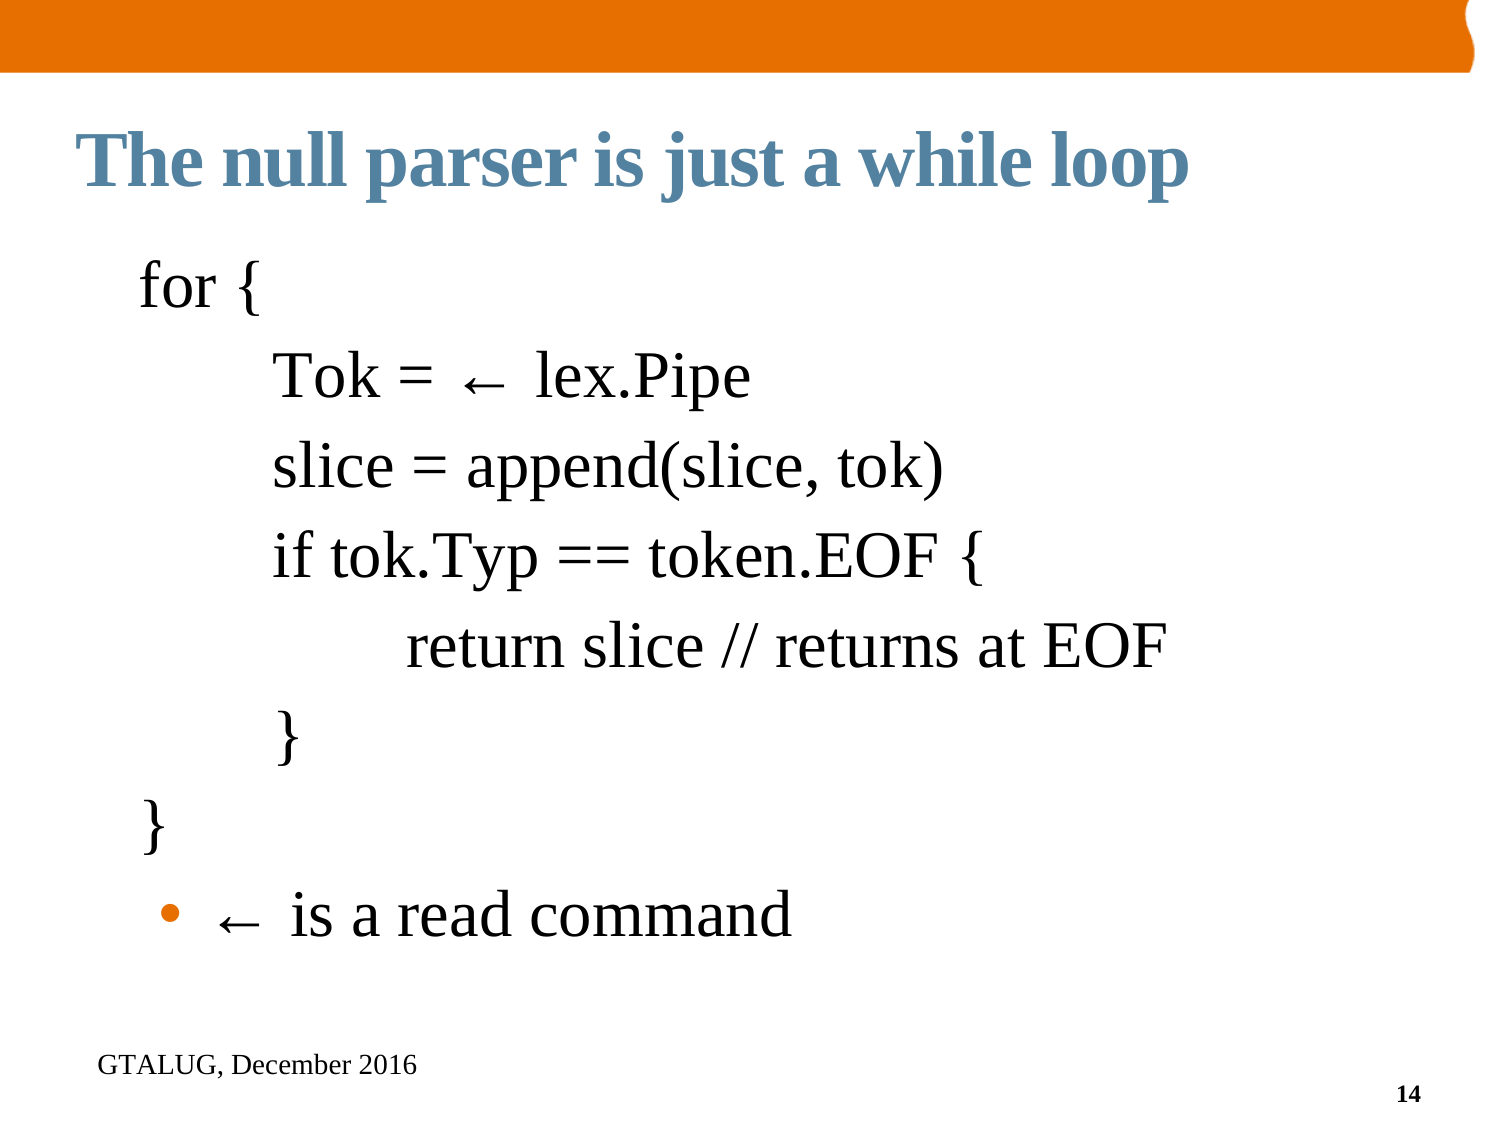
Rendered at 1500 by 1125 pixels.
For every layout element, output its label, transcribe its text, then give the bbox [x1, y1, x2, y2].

title The null parser is just a while loop [75, 122, 1438, 228]
picture [0, 0, 1500, 75]
list for { Tok = ← lex.Pipe slice = append(slice, tok) if tok.Typ == token.EOF { return slice // returns at EOF } } ← is a read command [64, 257, 1402, 1017]
